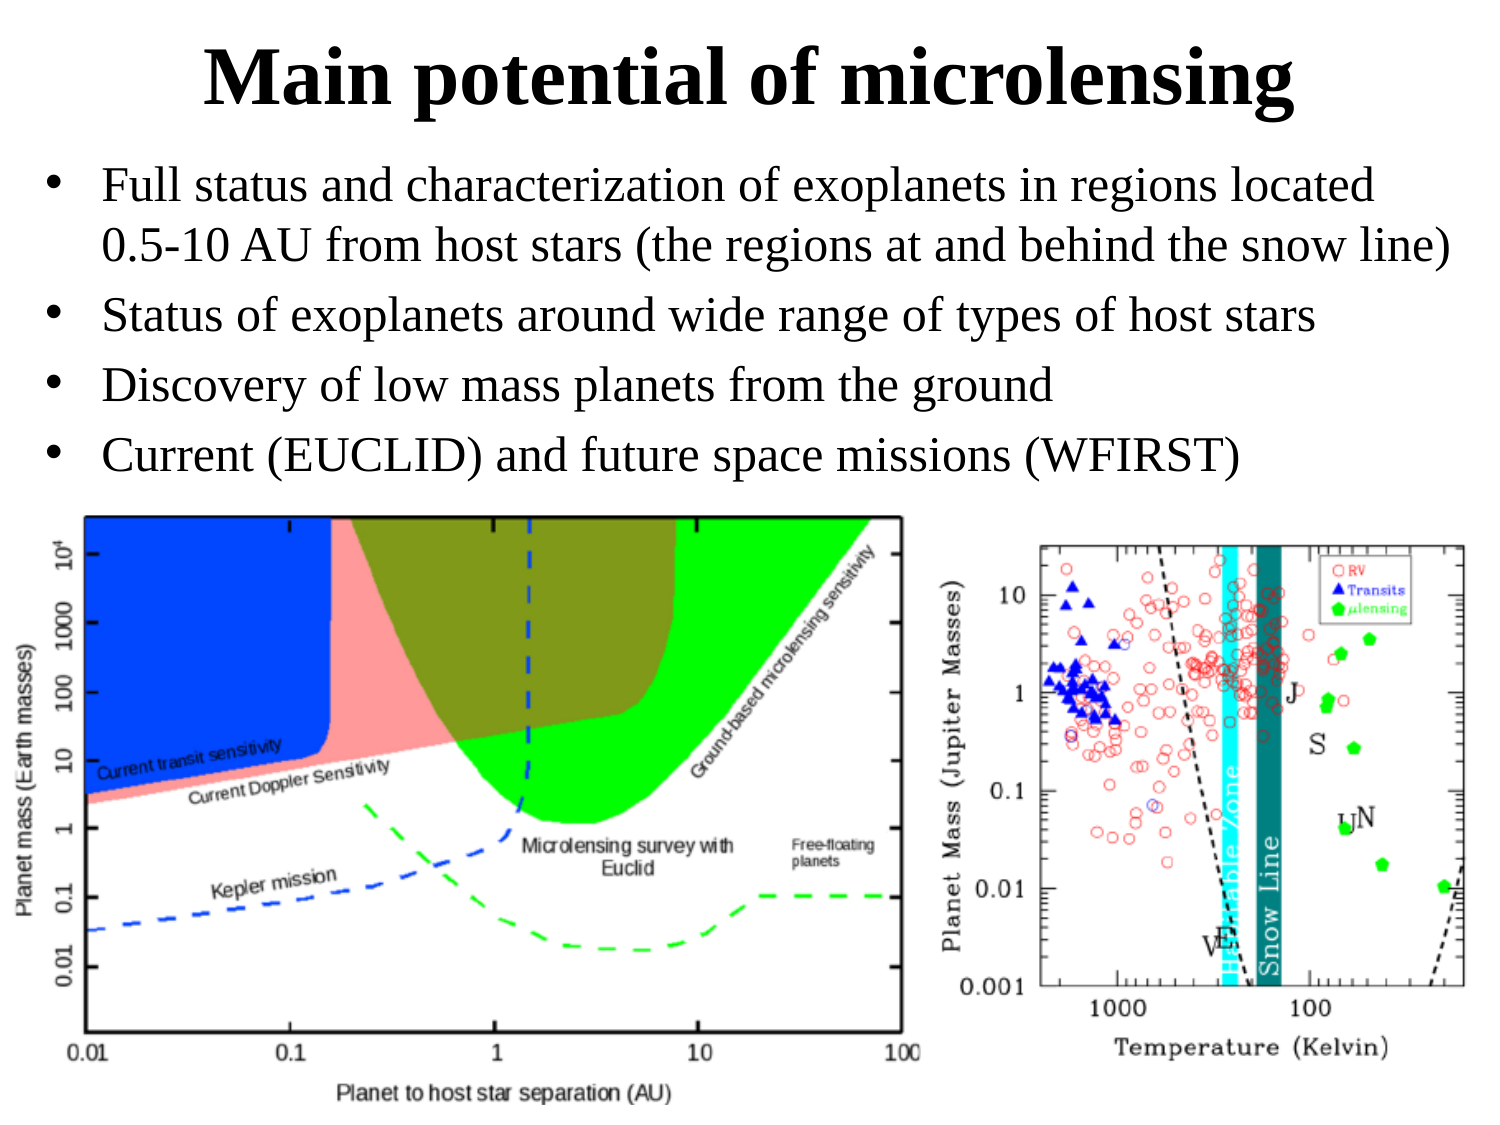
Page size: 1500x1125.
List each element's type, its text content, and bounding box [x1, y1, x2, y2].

title Main potential of microlensing [75, 12, 1425, 130]
picture [12, 510, 1474, 1105]
list Full status and characterization of exoplanets in regions located 0.5-10 AU from host stars (the regions at and behind the snow line) Status of exoplanets around wide range of types of host stars Discovery of low mass planets from the ground Current (EUCLID) and future space missions (WFIRST) [29, 144, 1471, 495]
